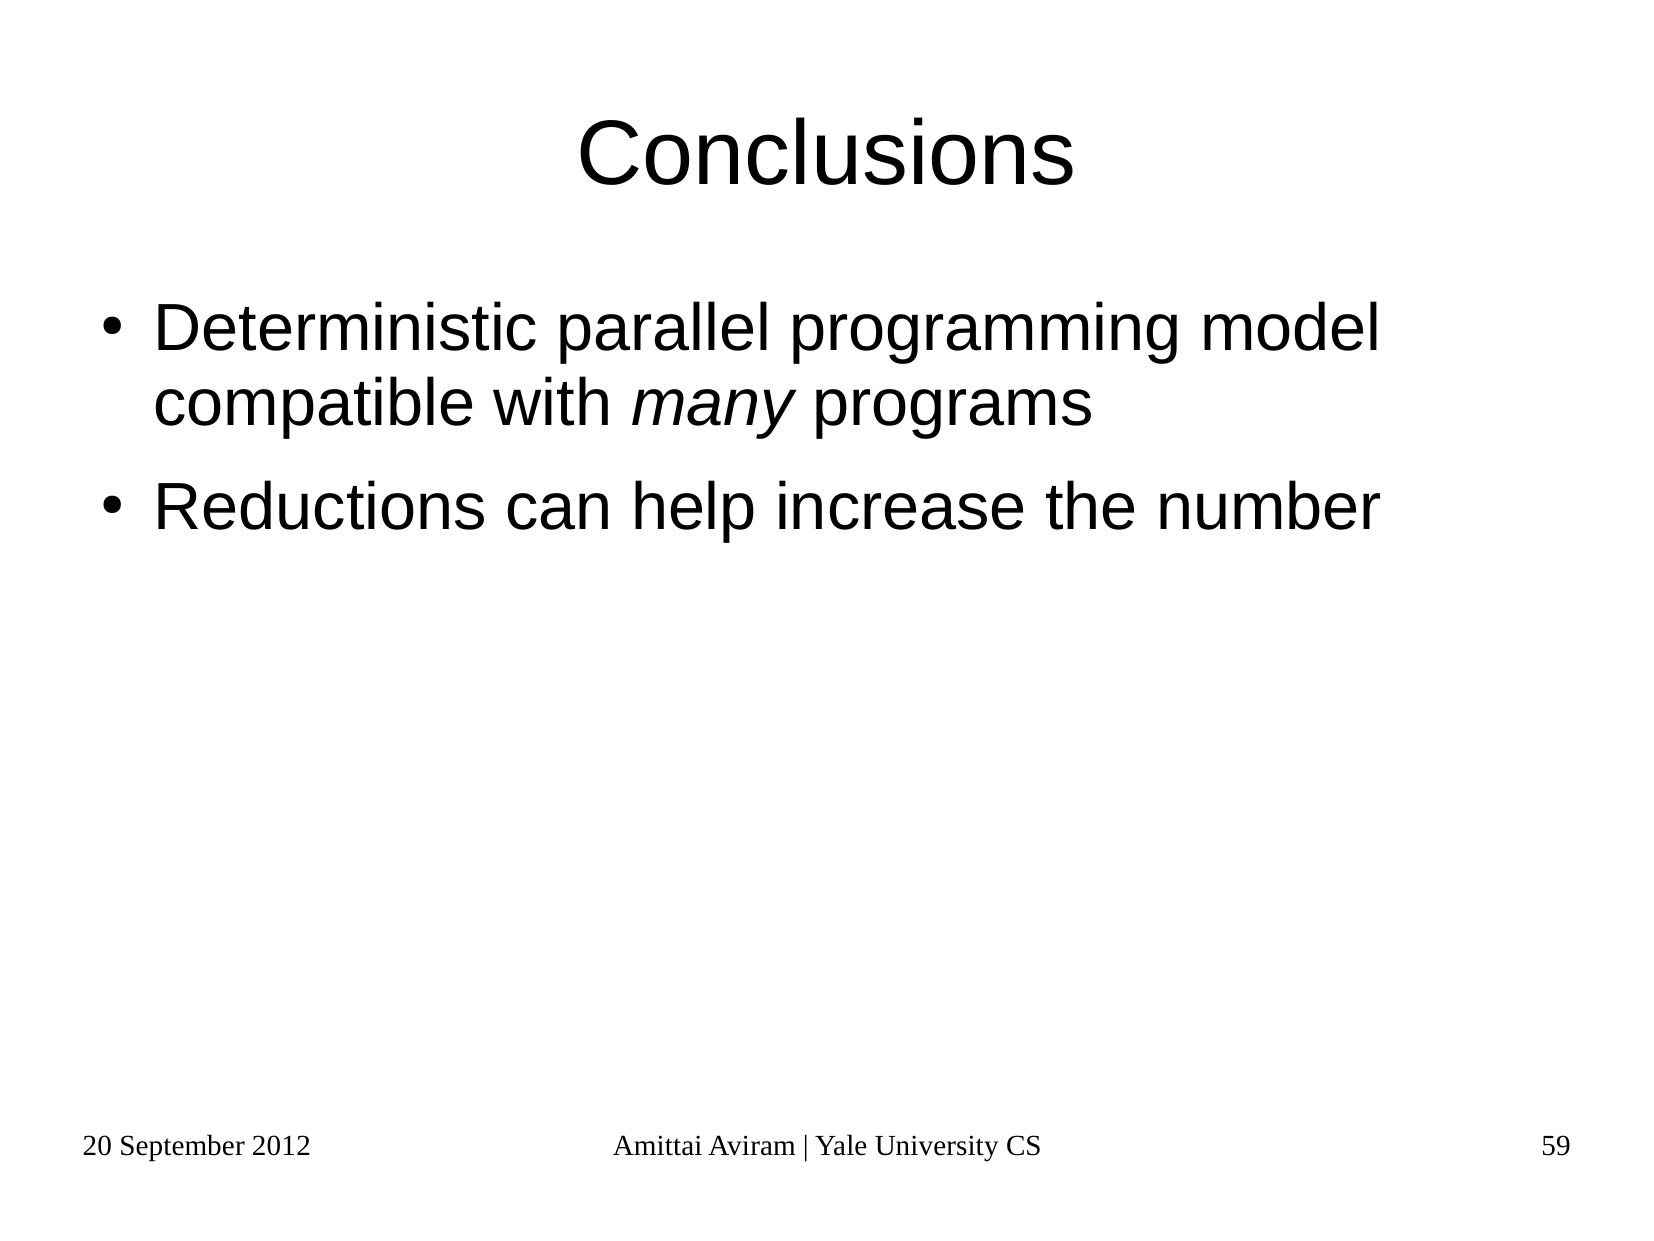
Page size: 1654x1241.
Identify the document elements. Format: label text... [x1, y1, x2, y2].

title Conclusions [82, 49, 1571, 257]
list Deterministic parallel programming model compatible with many programs Reductions can help increase the number [82, 290, 1571, 1094]
